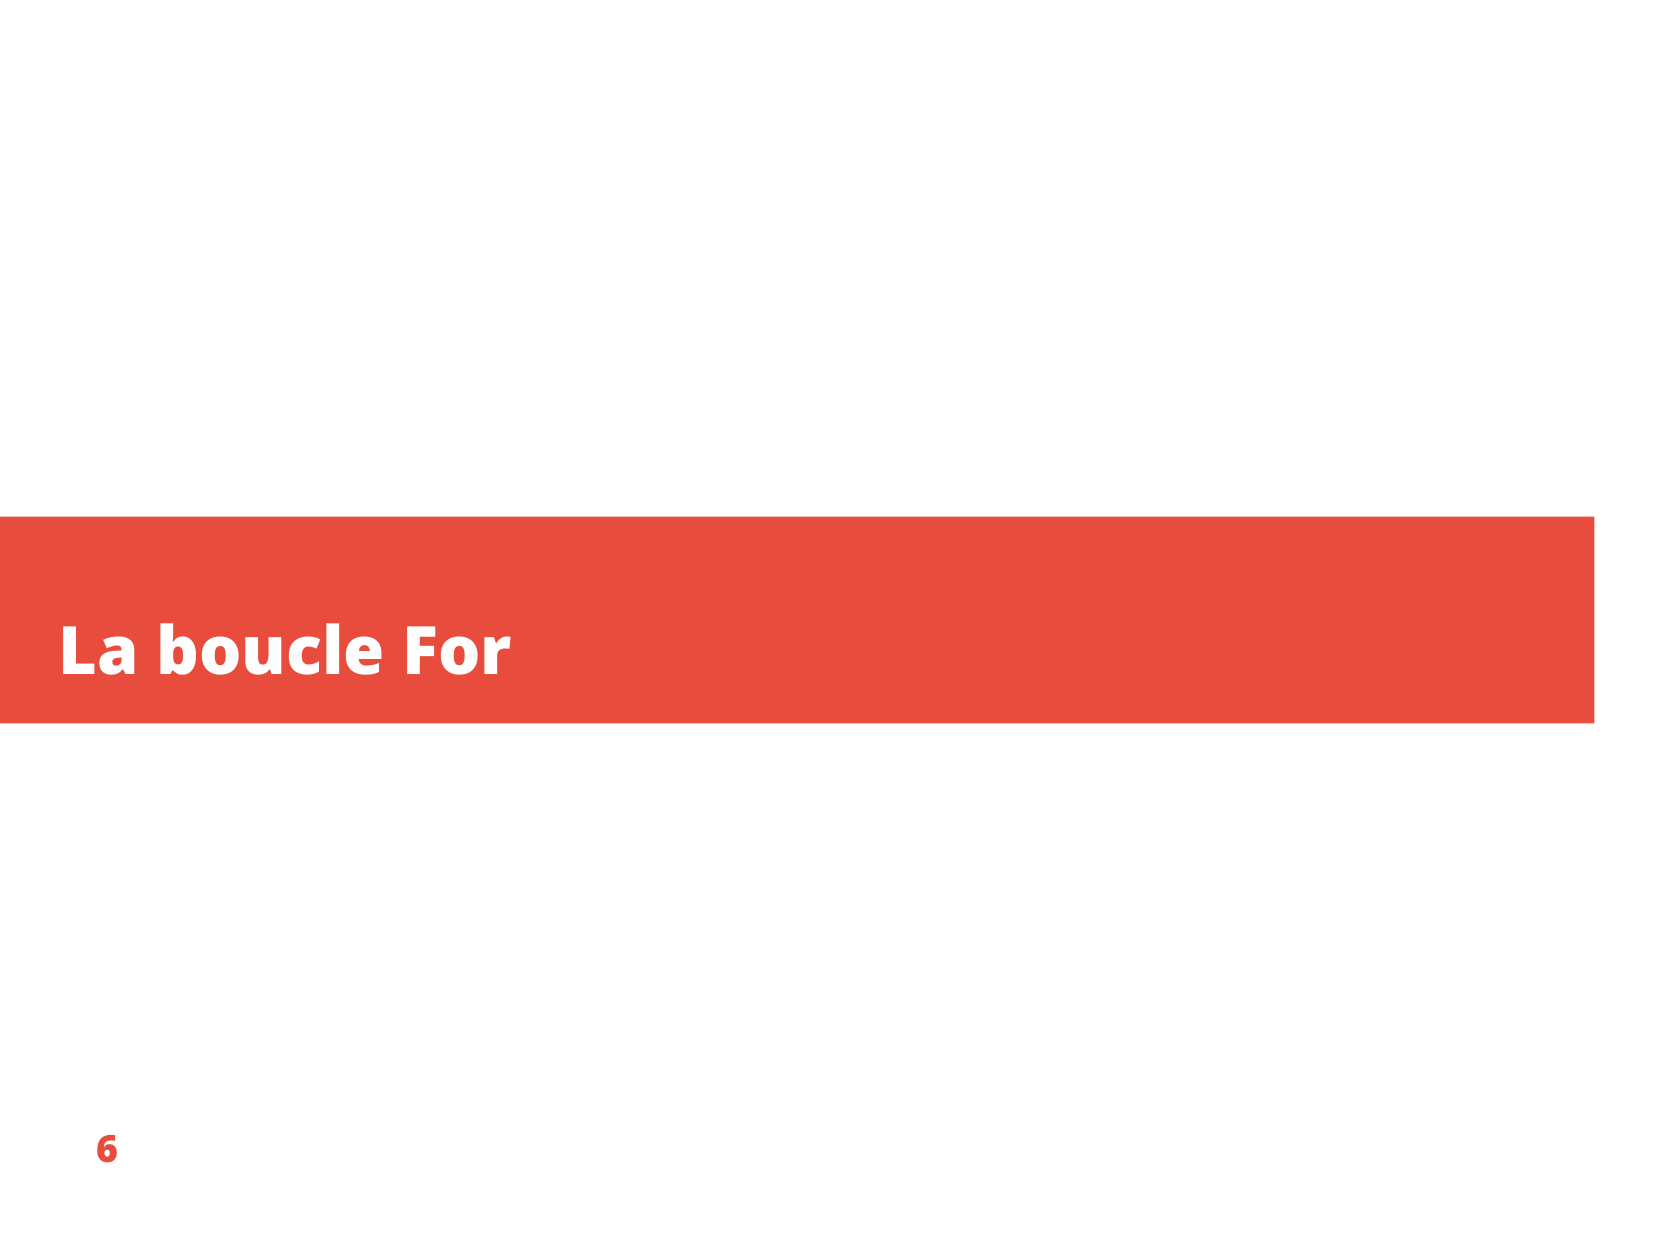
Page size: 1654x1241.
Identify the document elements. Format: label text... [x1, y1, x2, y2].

title La boucle For [59, 546, 1595, 694]
